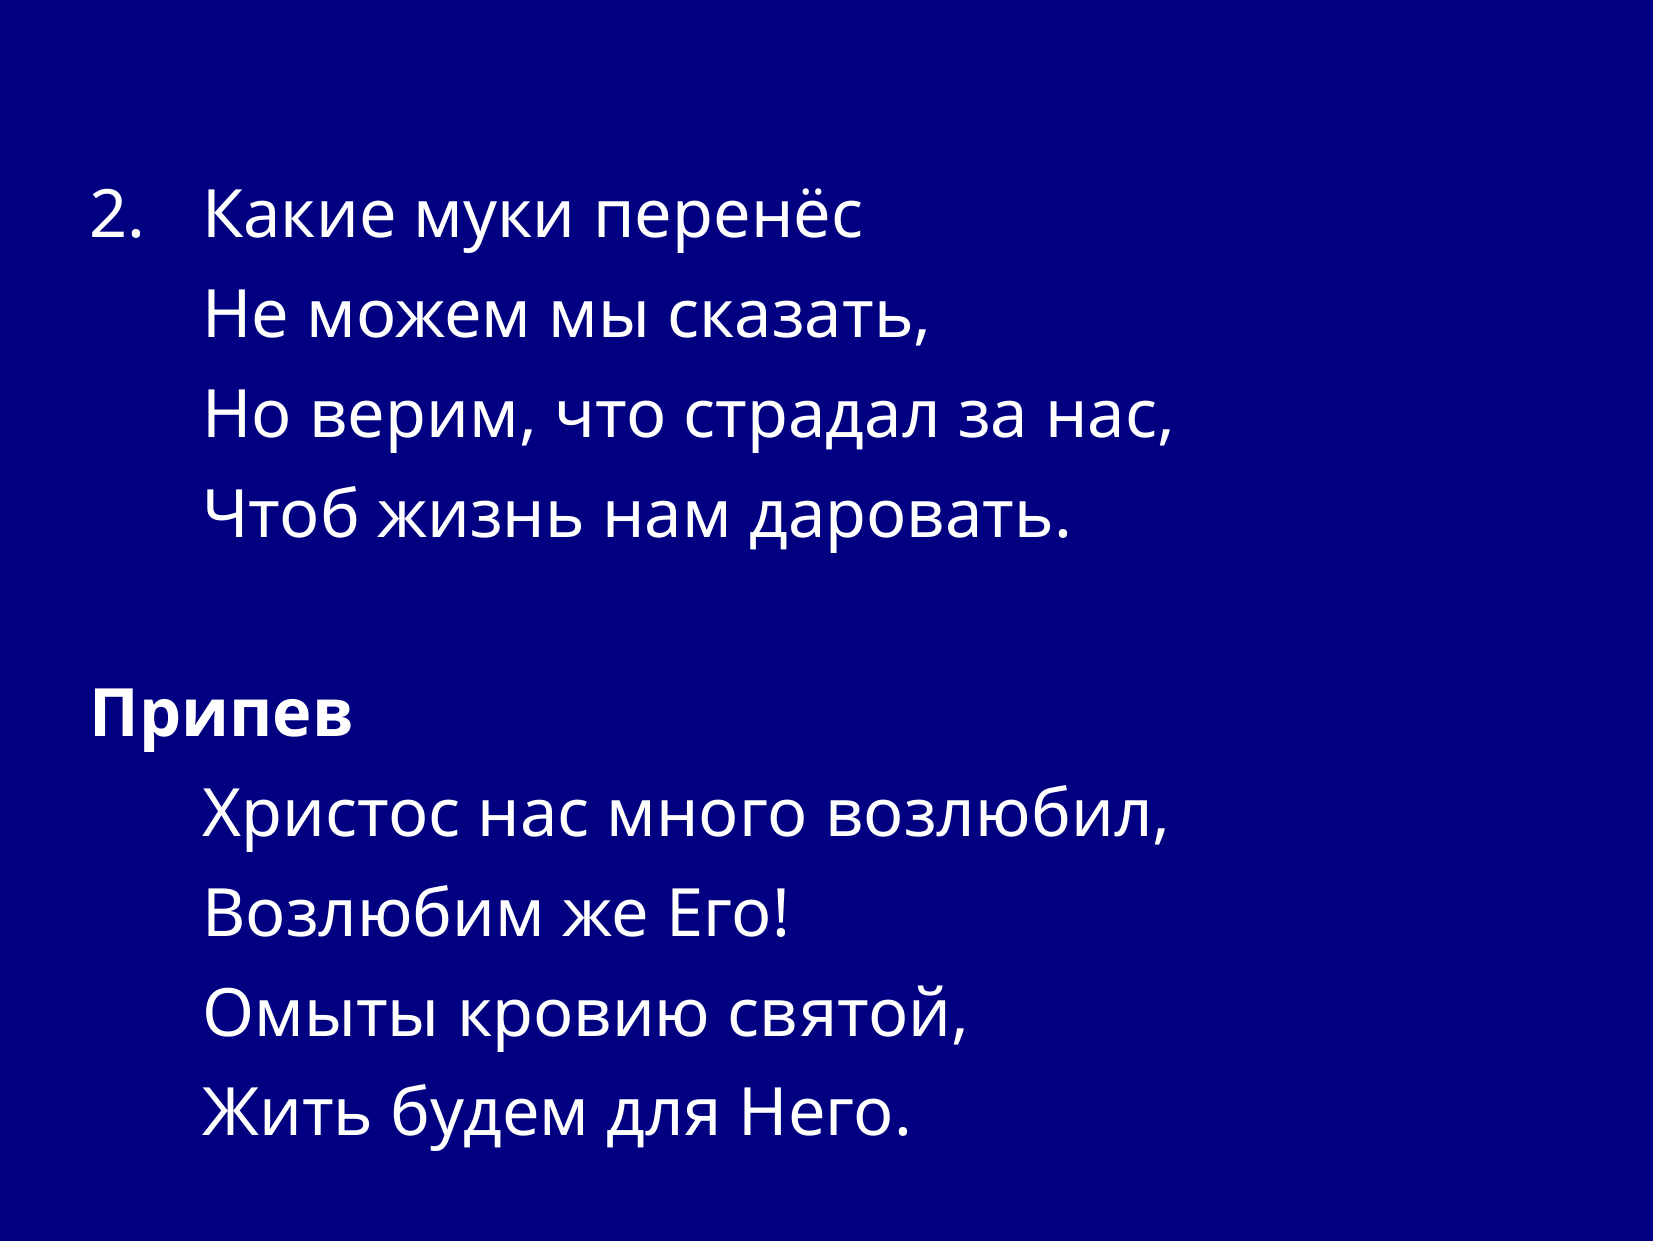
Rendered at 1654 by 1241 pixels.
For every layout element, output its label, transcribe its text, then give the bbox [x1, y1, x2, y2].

text_box 2. Какие муки перенёс Не можем мы сказать, Но верим, что страдал за нас, Чтоб жизнь нам даровать. Припев Христос нас много возлюбил, Возлюбим же Его! Омыты кровию святой, Жить будем для Него. [75, 150, 1576, 1163]
